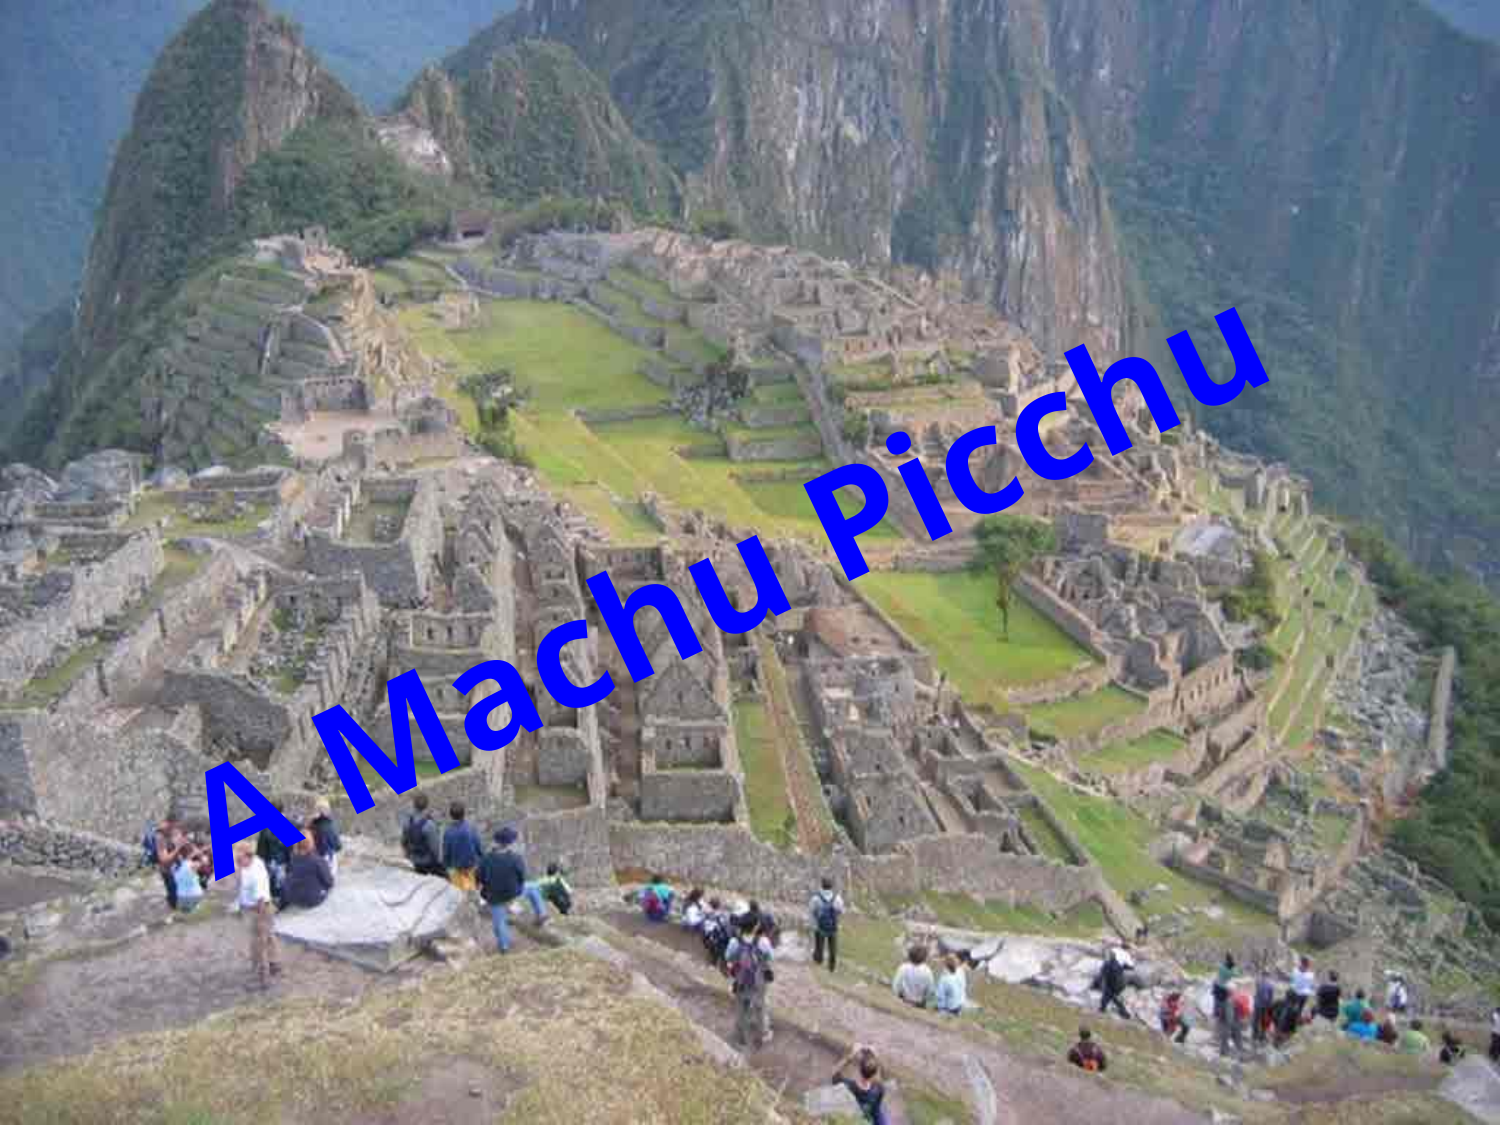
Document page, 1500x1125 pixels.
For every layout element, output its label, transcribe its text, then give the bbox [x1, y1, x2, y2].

text_box A Machu Picchu [131, 206, 1355, 925]
picture [0, 0, 1500, 1125]
